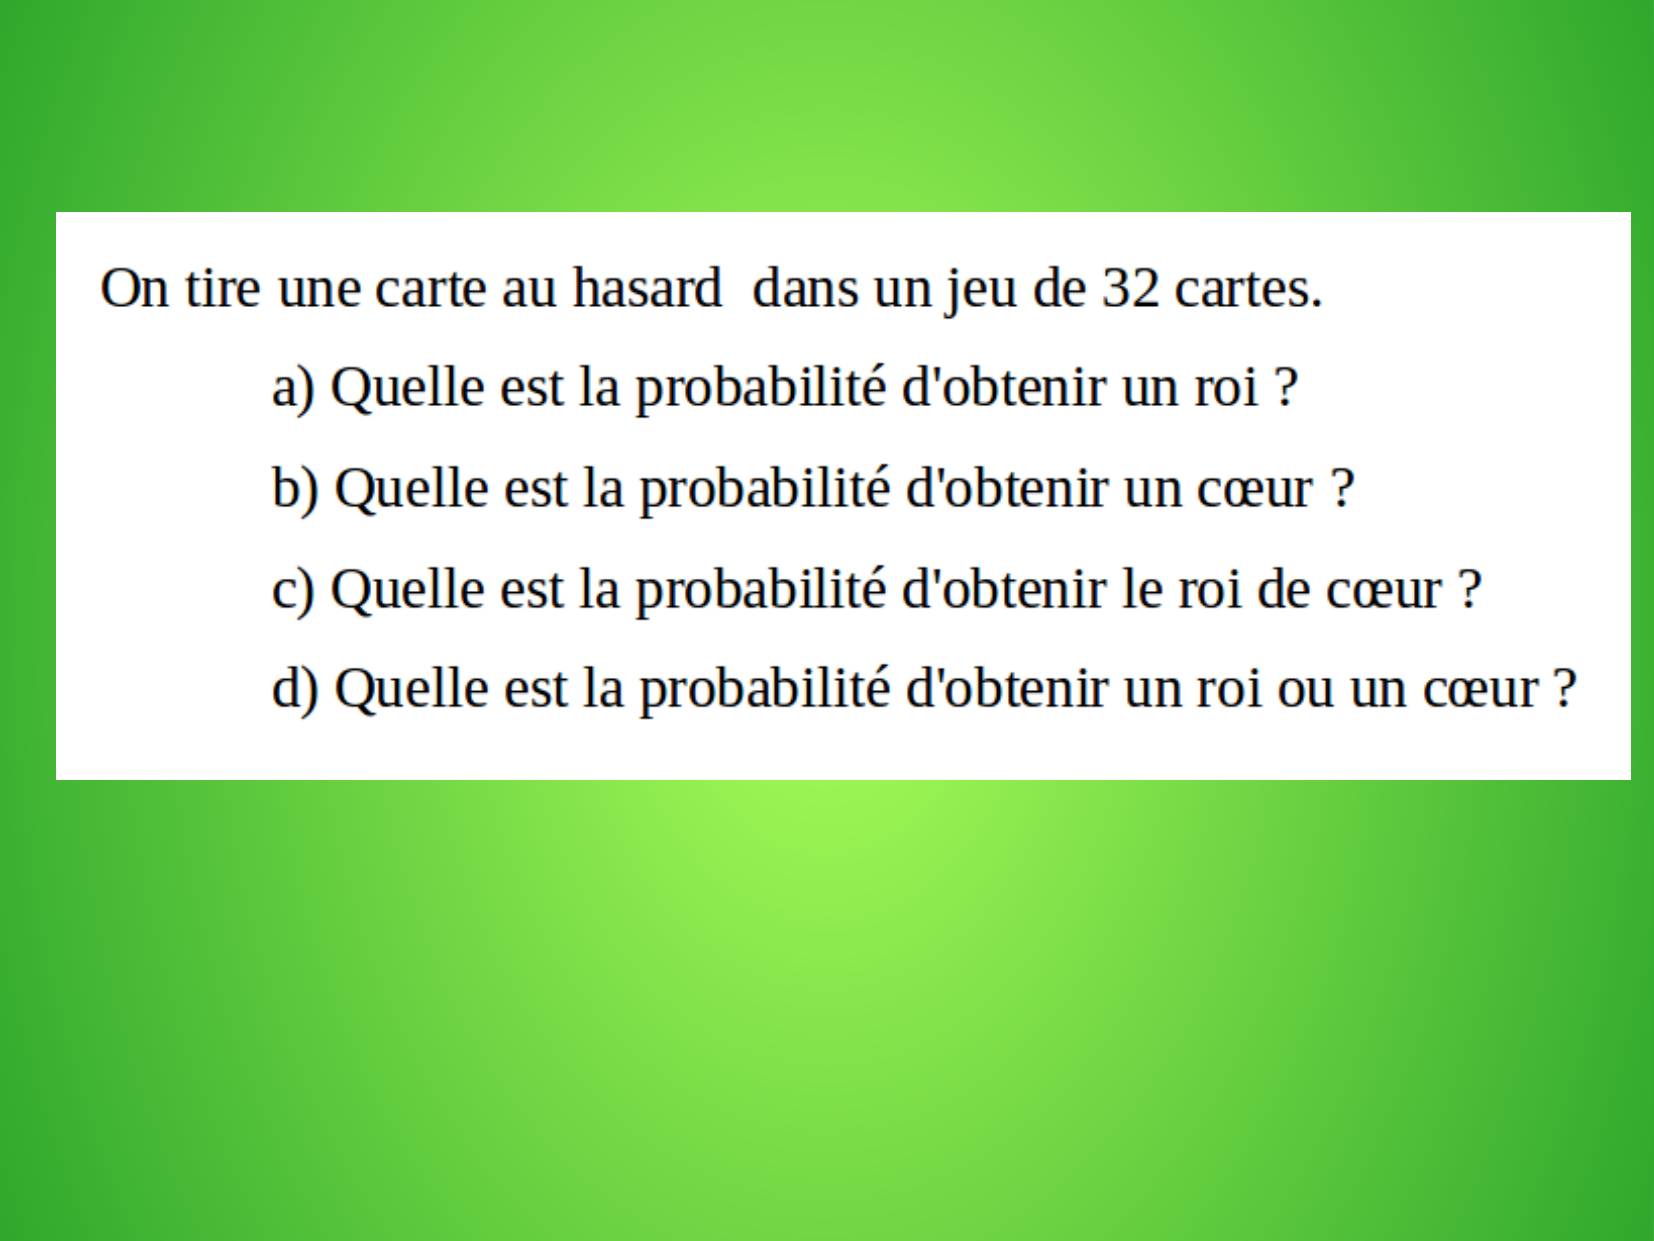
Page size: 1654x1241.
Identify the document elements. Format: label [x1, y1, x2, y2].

picture [56, 212, 1631, 780]
